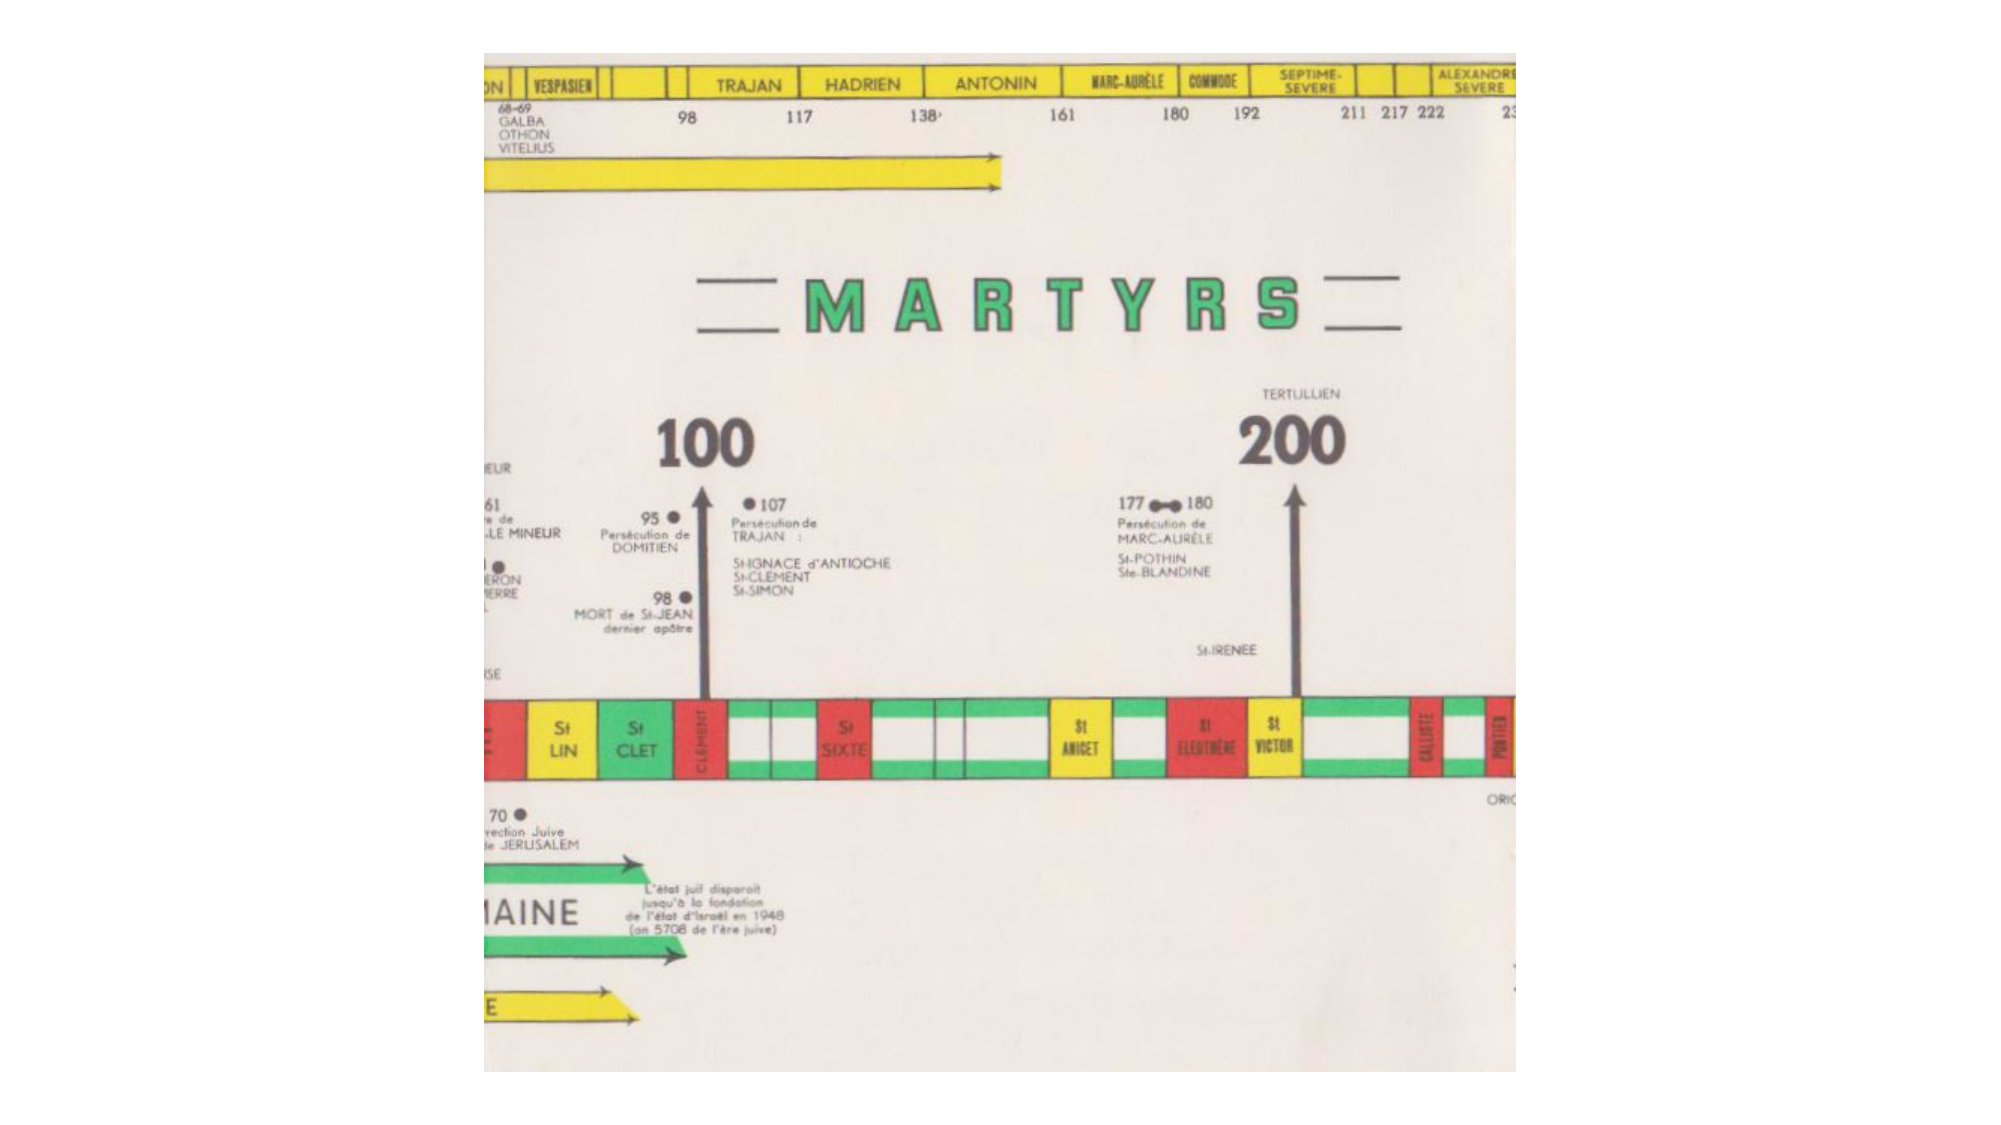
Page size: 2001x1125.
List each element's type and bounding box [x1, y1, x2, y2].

picture [484, 53, 1516, 1072]
